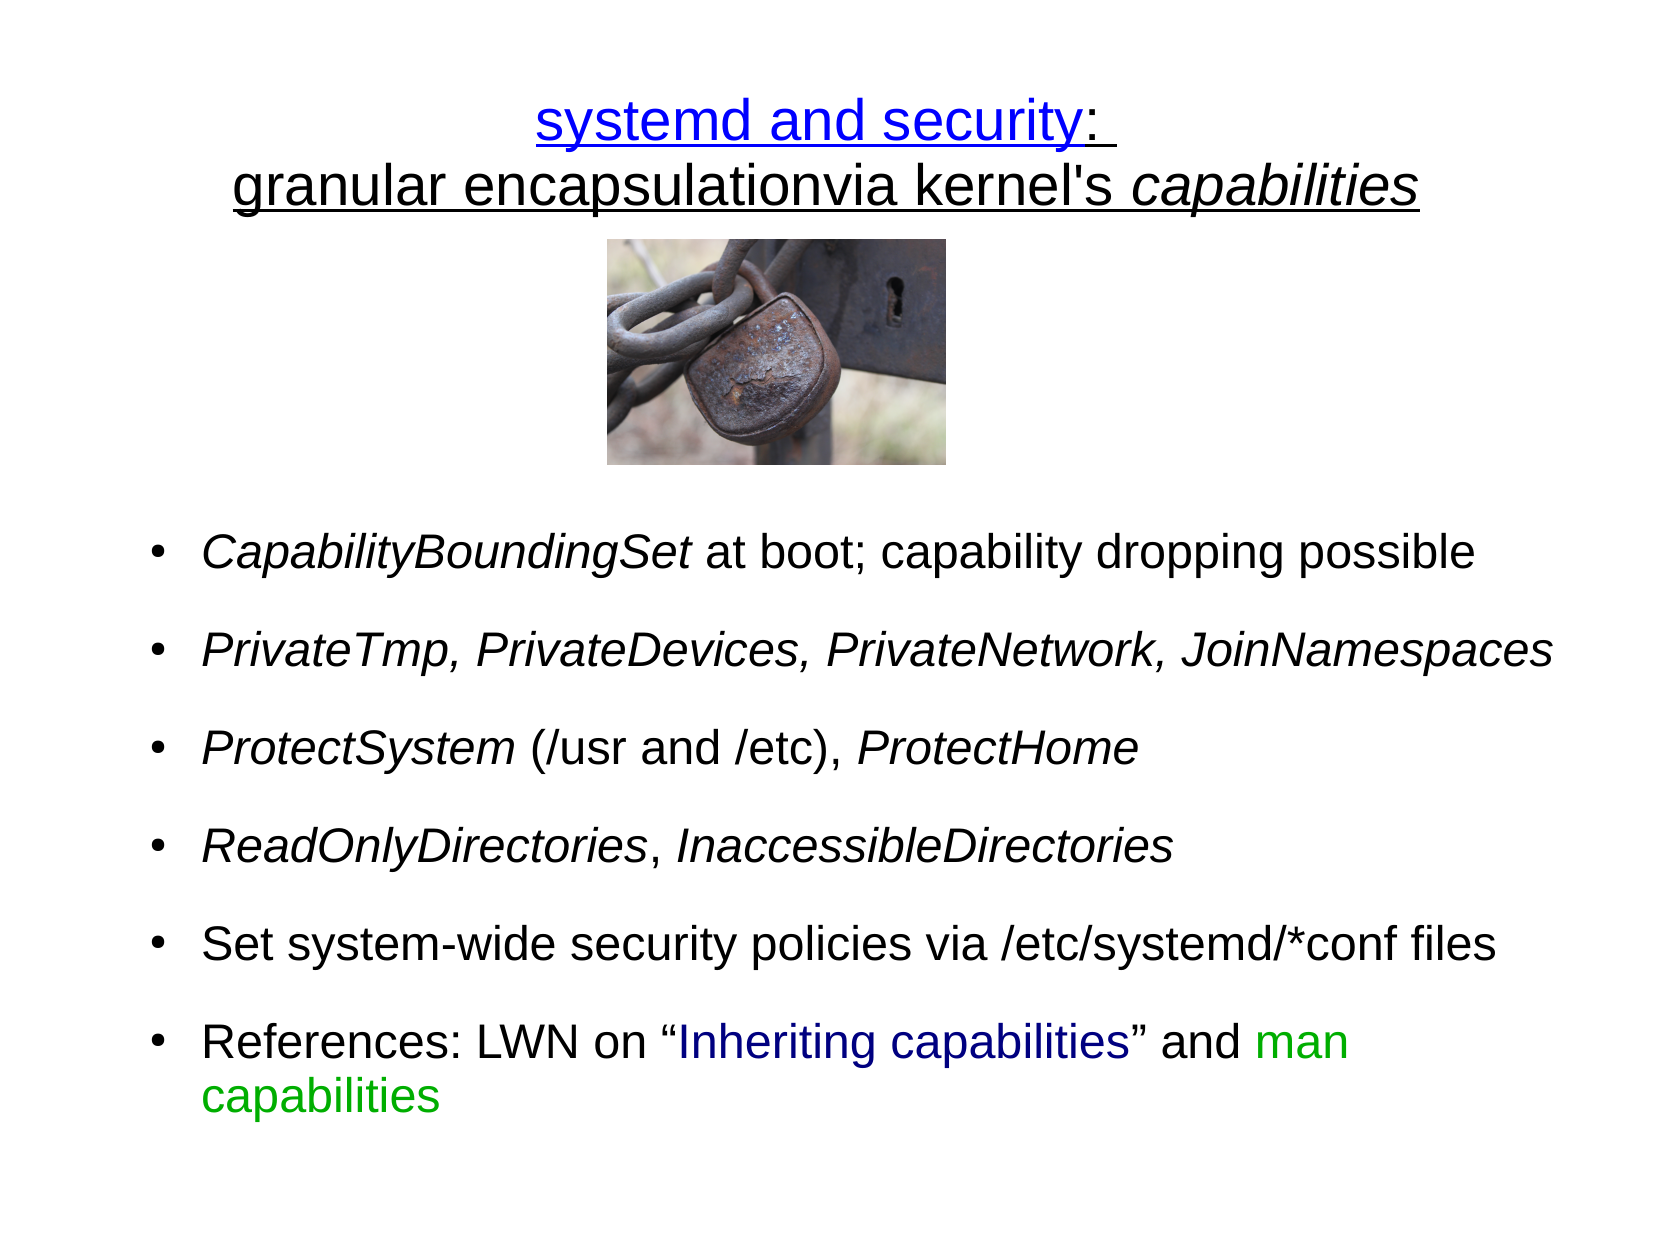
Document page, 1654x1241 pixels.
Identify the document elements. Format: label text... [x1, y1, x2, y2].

list CapabilityBoundingSet at boot; capability dropping possible PrivateTmp, PrivateDevices, PrivateNetwork, JoinNamespaces ProtectSystem (/usr and /etc), ProtectHome ReadOnlyDirectories, InaccessibleDirectories Set system-wide security policies via /etc/systemd/*conf files References: LWN on “Inheriting capabilities” and man capabilities [132, 525, 1561, 1141]
picture [607, 239, 946, 466]
title systemd and security: granular encapsulationvia kernel's capabilities [82, 49, 1571, 257]
